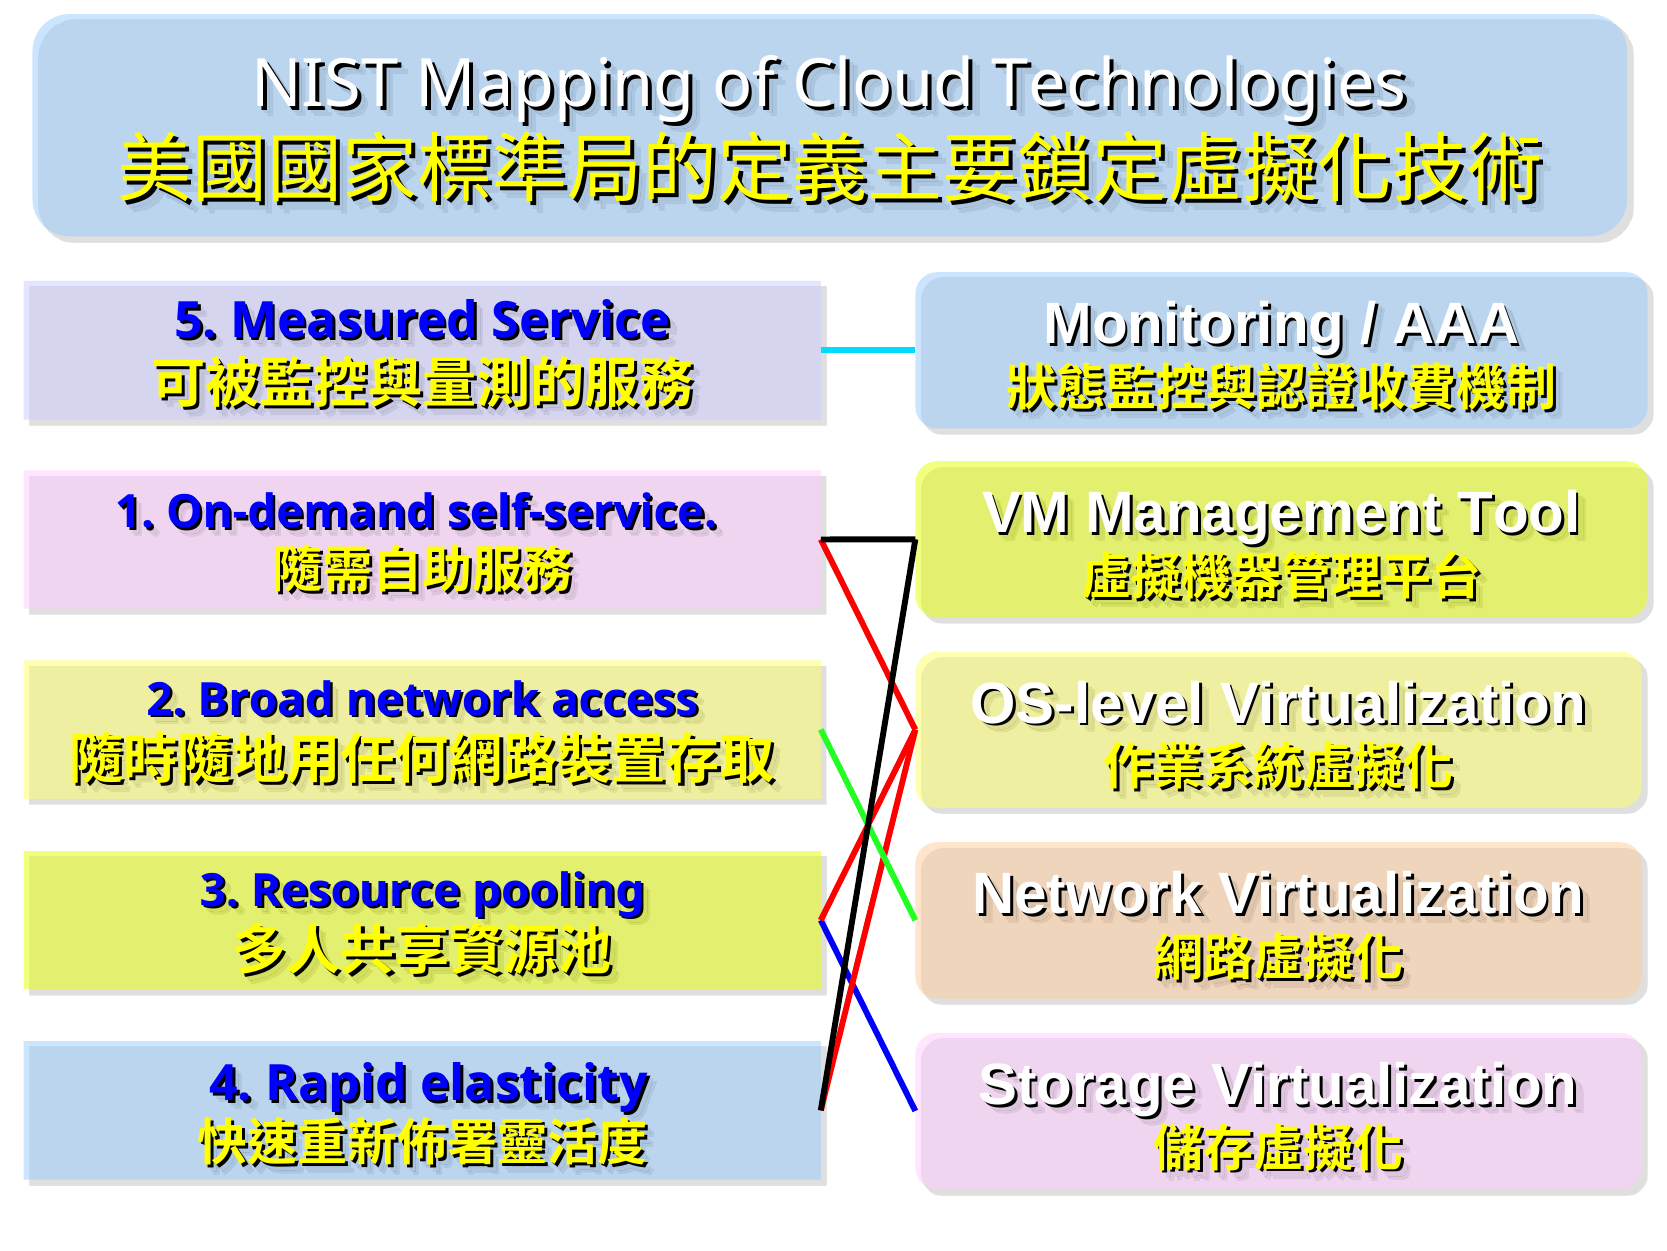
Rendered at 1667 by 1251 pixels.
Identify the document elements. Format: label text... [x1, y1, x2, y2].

text_box 5. Measured Service 可被監控與量測的服務 [23, 280, 821, 420]
text_box Network Virtualization 網路虛擬化 [915, 842, 1642, 999]
text_box VM Management Tool 虛擬機器管理平台 [915, 461, 1648, 618]
text_box 4. Rapid elasticity 快速重新佈署靈活度 [23, 1041, 821, 1180]
text_box Storage Virtualization 儲存虛擬化 [915, 1032, 1642, 1190]
text_box 1. On-demand self-service. 隨需自助服務 [23, 470, 821, 609]
text_box 3. Resource pooling 多人共享資源池 [23, 851, 821, 990]
text_box NIST Mapping of Cloud Technologies 美國國家標準局的定義主要鎖定虛擬化技術 [32, 14, 1628, 237]
text_box Monitoring / AAA 狀態監控與認證收費機制 [915, 272, 1648, 429]
text_box 2. Broad network access 隨時隨地用任何網路裝置存取 [23, 660, 821, 799]
text_box OS-level Virtualization 作業系統虛擬化 [915, 651, 1642, 808]
